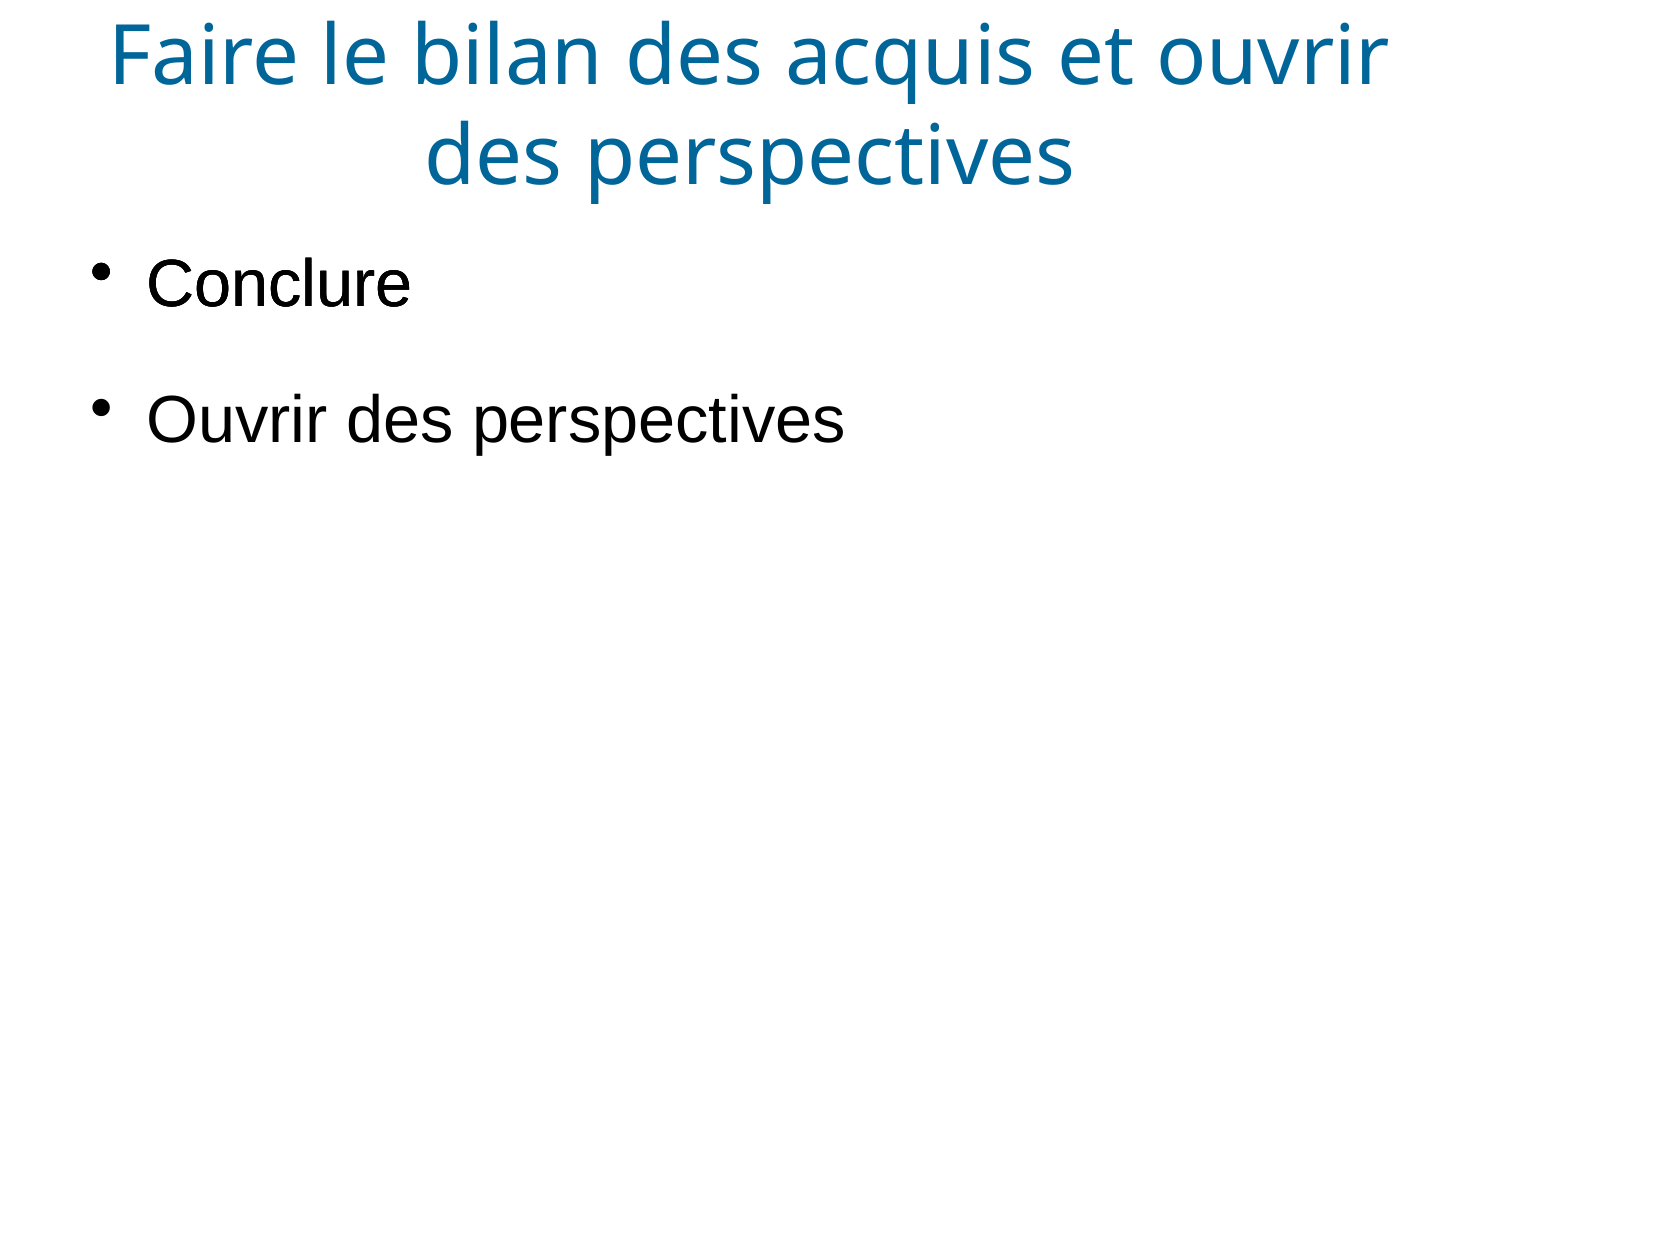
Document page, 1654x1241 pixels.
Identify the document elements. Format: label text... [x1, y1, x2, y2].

text_box Ouvrir des perspectives [75, 367, 1341, 471]
title Faire le bilan des acquis et ouvrir des perspectives [75, 7, 1426, 195]
text_box Conclure [75, 232, 1341, 335]
